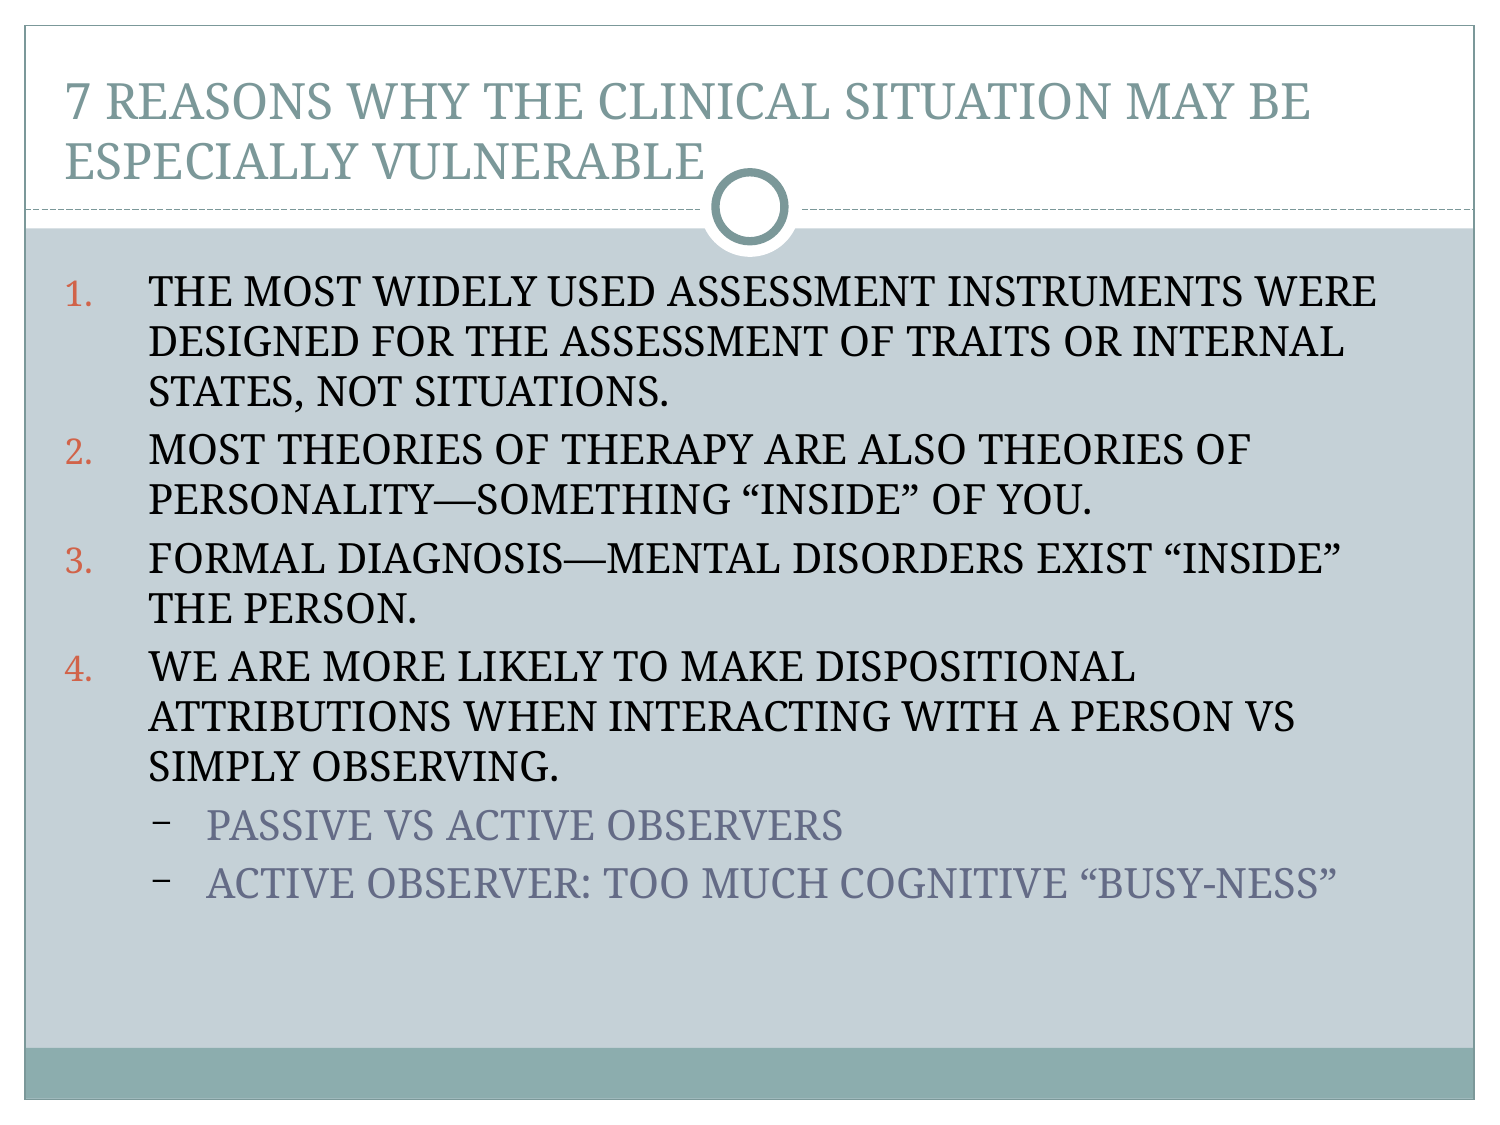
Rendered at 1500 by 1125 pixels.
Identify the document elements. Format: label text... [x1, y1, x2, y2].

title 7 REASONS WHY THE CLINICAL SITUATION MAY BE ESPECIALLY VULNERABLE [49, 38, 1450, 257]
list THE MOST WIDELY USED ASSESSMENT INSTRUMENTS WERE DESIGNED FOR THE ASSESSMENT OF TRAITS OR INTERNAL STATES, NOT SITUATIONS. MOST THEORIES OF THERAPY ARE ALSO THEORIES OF PERSONALITY—SOMETHING “INSIDE” OF YOU. FORMAL DIAGNOSIS—MENTAL DISORDERS EXIST “INSIDE” THE PERSON. WE ARE MORE LIKELY TO MAKE DISPOSITIONAL ATTRIBUTIONS WHEN INTERACTING WITH A PERSON VS SIMPLY OBSERVING. PASSIVE VS ACTIVE OBSERVERS ACTIVE OBSERVER: TOO MUCH COGNITIVE “BUSY-NESS” [49, 256, 1429, 1086]
